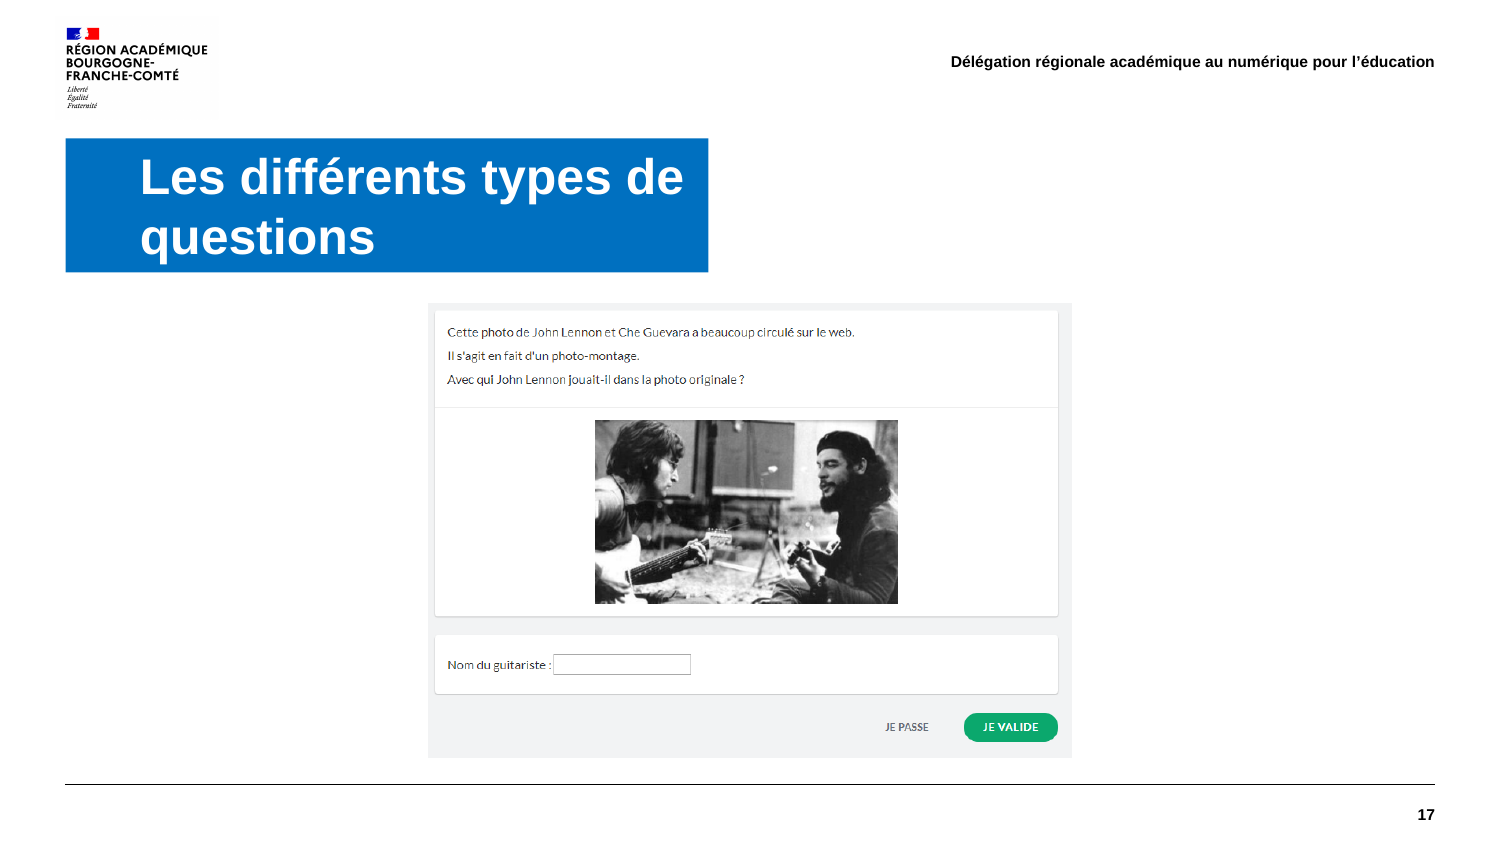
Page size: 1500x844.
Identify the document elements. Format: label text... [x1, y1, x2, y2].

slide_number <numéro> [1213, 784, 1436, 844]
picture [55, 16, 219, 120]
footer Délégation régionale académique au numérique pour l’éducation [470, 32, 1436, 92]
picture [428, 303, 1072, 758]
list Les différents types de questions [65, 138, 709, 273]
